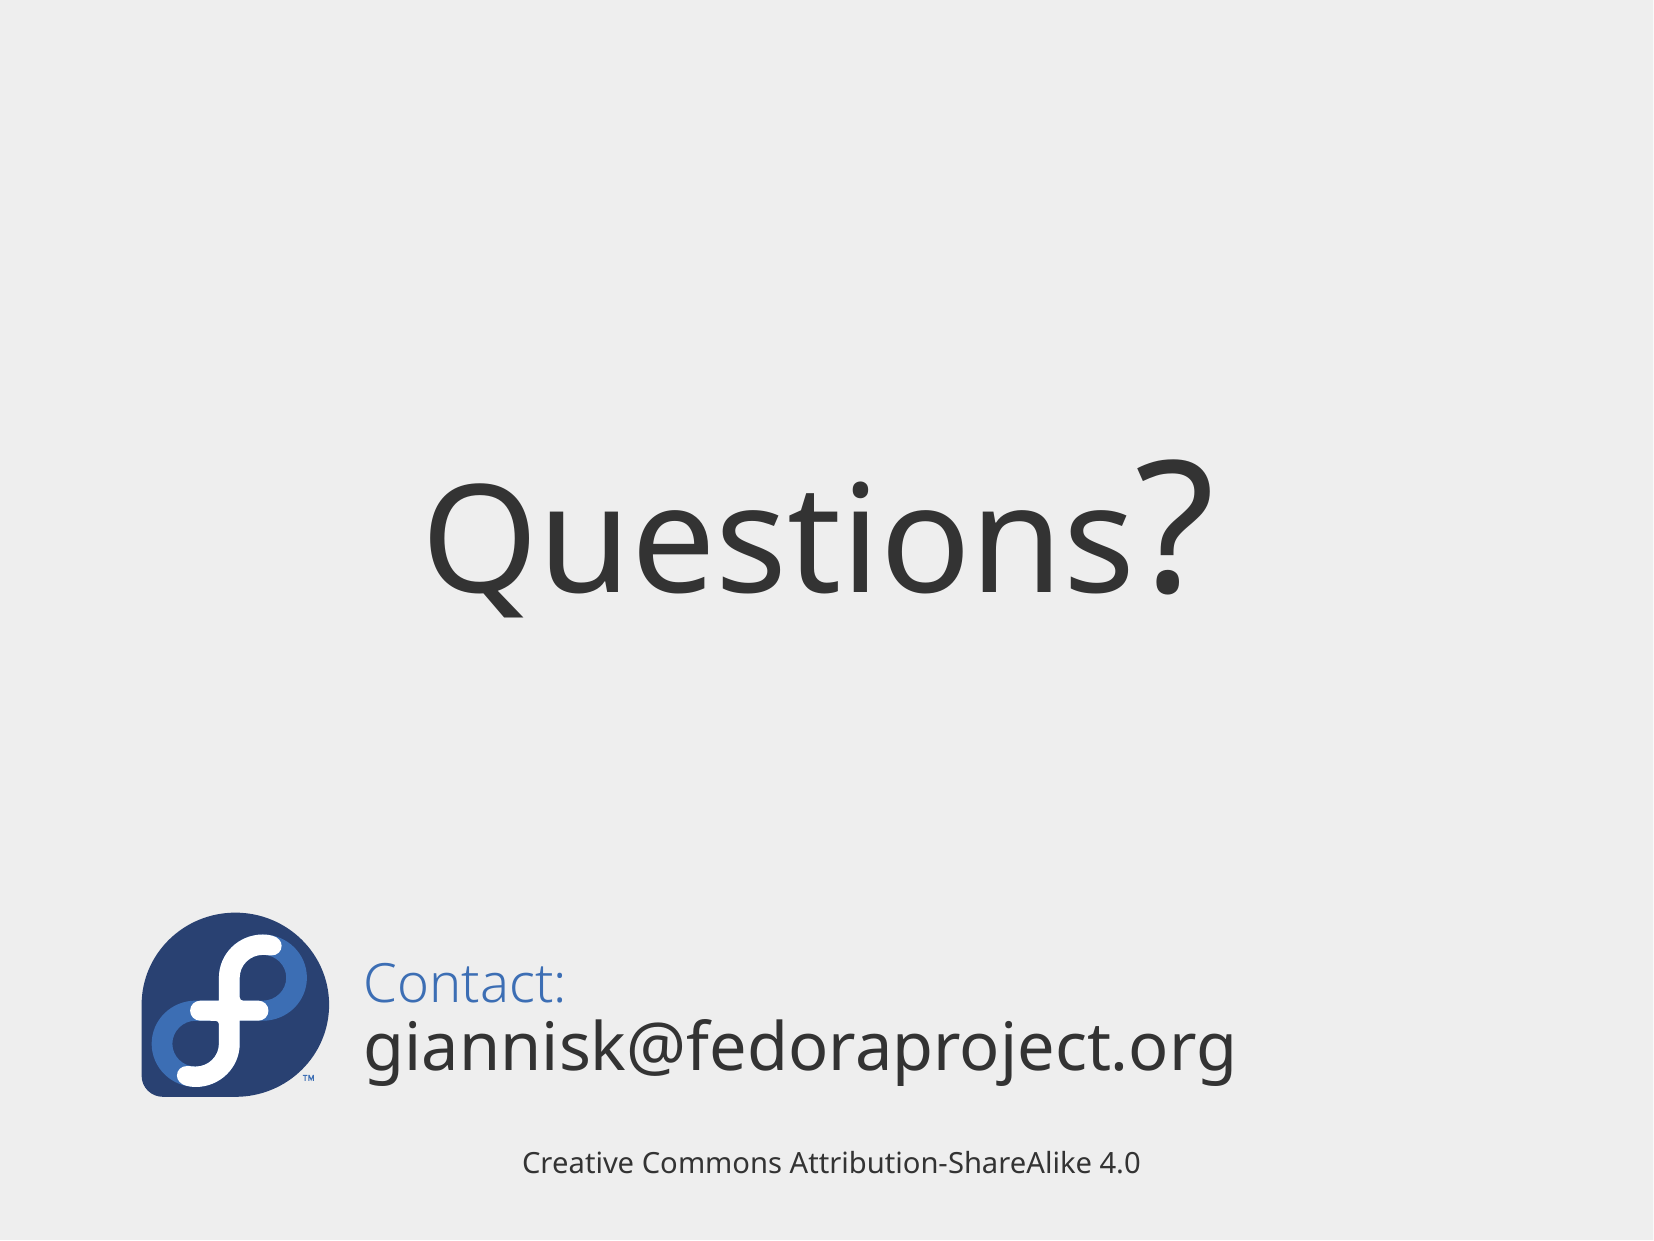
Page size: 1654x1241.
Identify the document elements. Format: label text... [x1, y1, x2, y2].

text_box Creative Commons Attribution-ShareAlike 4.0 [24, 1135, 1640, 1230]
title Questions? [30, 409, 1606, 633]
text_box giannisk@fedoraproject.org [349, 991, 1455, 1089]
picture [141, 912, 330, 1097]
text_box Contact: [349, 937, 703, 1019]
